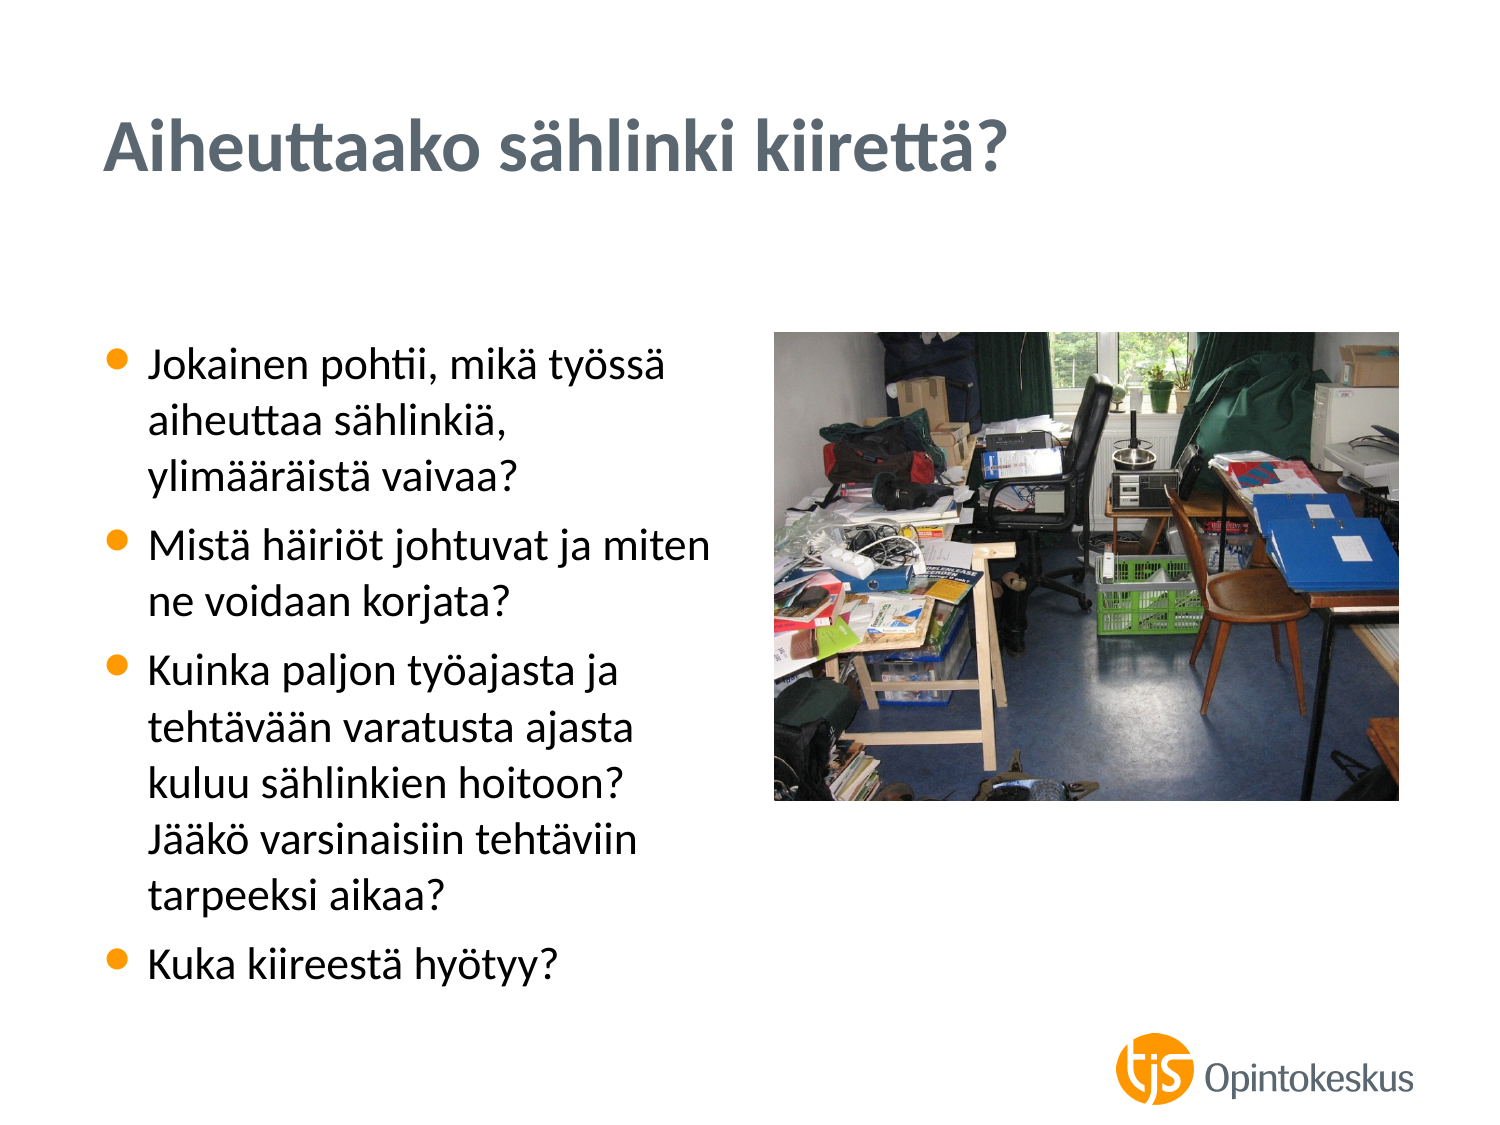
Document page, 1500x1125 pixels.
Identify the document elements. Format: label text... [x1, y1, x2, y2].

title Aiheuttaako sählinki kiirettä? [88, 88, 1412, 266]
picture [1116, 1033, 1413, 1105]
picture [774, 332, 1399, 801]
list Jokainen pohtii, mikä työssä aiheuttaa sählinkiä, ylimääräistä vaivaa? Mistä häiriöt johtuvat ja miten ne voidaan korjata? Kuinka paljon työajasta ja tehtävään varatusta ajasta kuluu sählinkien hoitoon? Jääkö varsinaisiin tehtäviin tarpeeksi aikaa? Kuka kiireestä hyötyy? [88, 324, 739, 1004]
